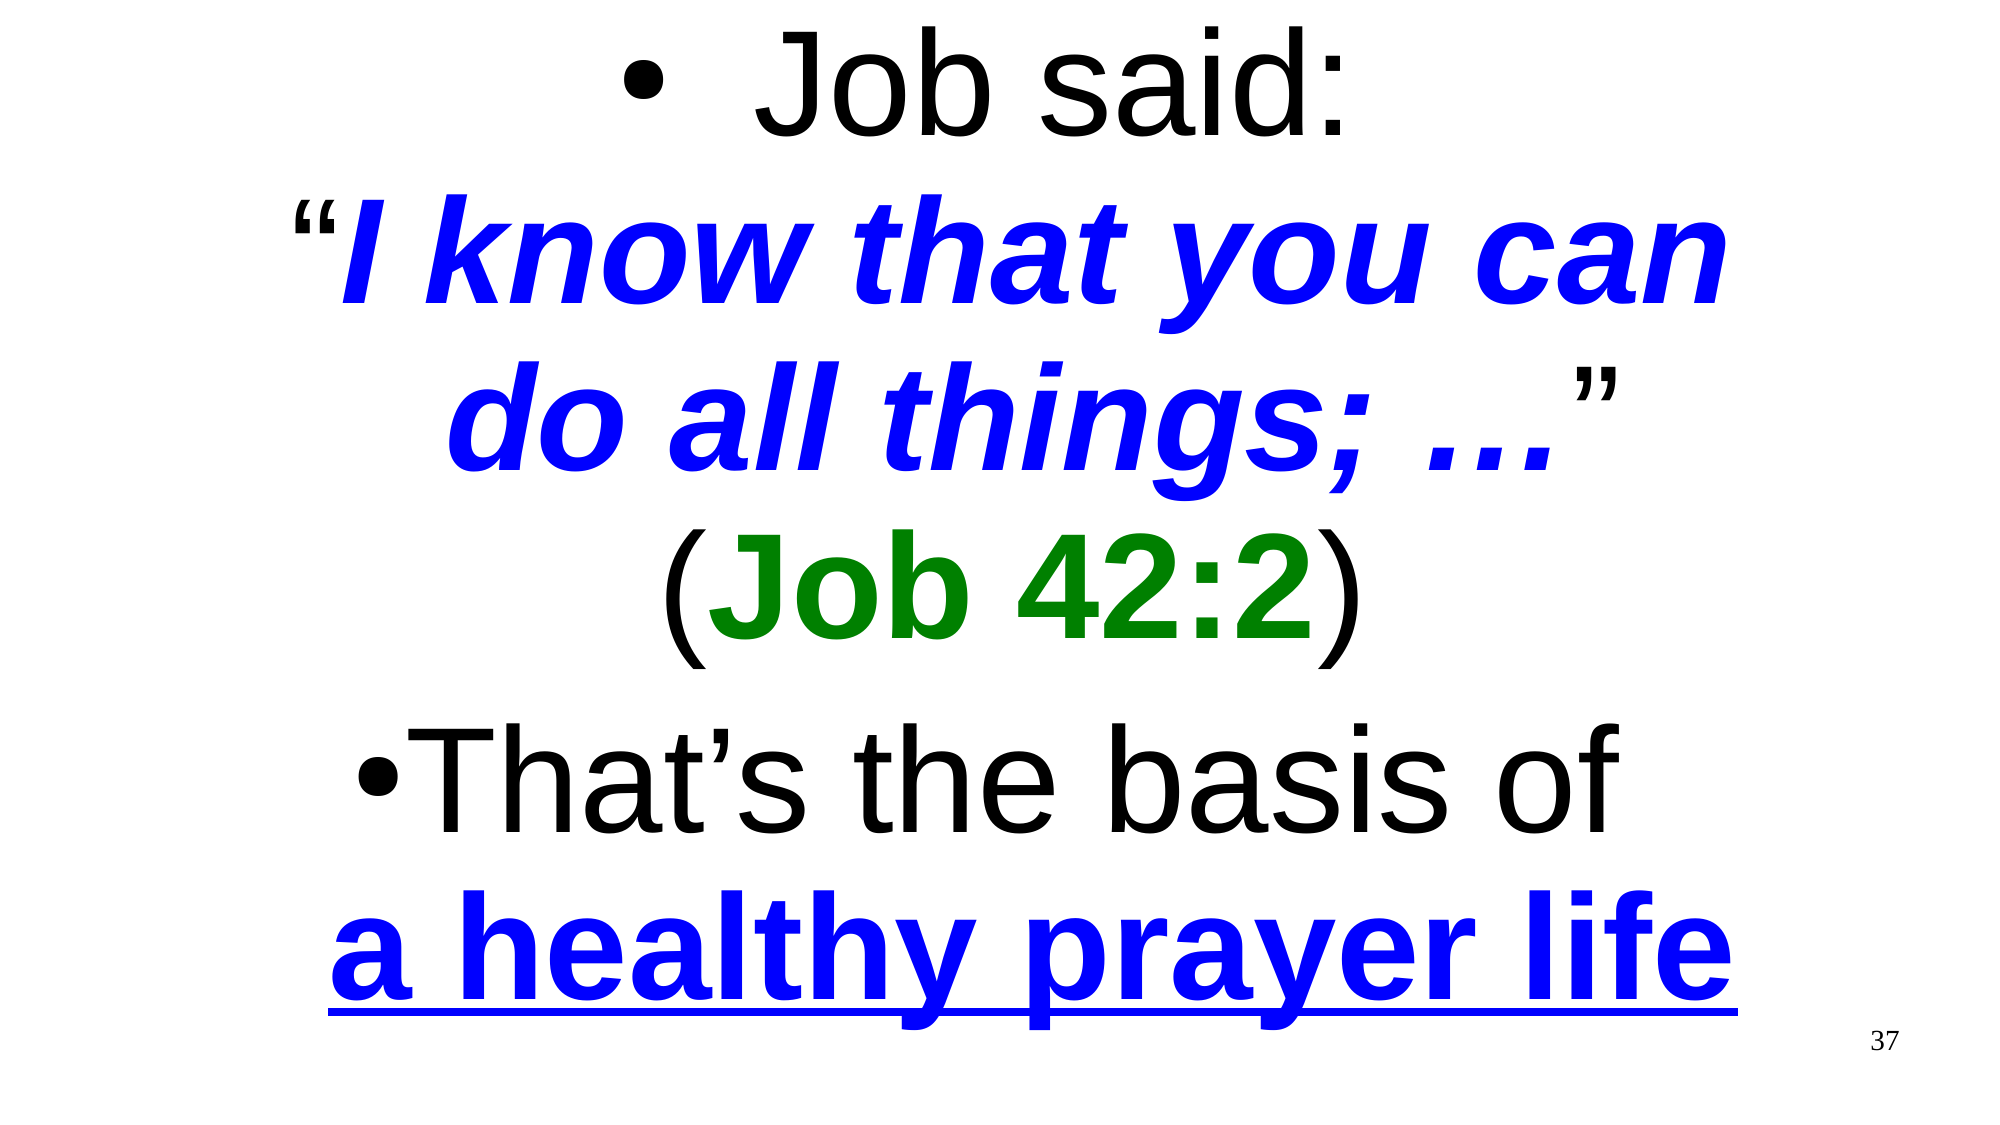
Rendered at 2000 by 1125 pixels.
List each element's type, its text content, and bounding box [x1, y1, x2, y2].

list Job said: “I know that you can do all things; …” (Job 42:2) That’s the basis of a healthy prayer life [0, 0, 1996, 1123]
